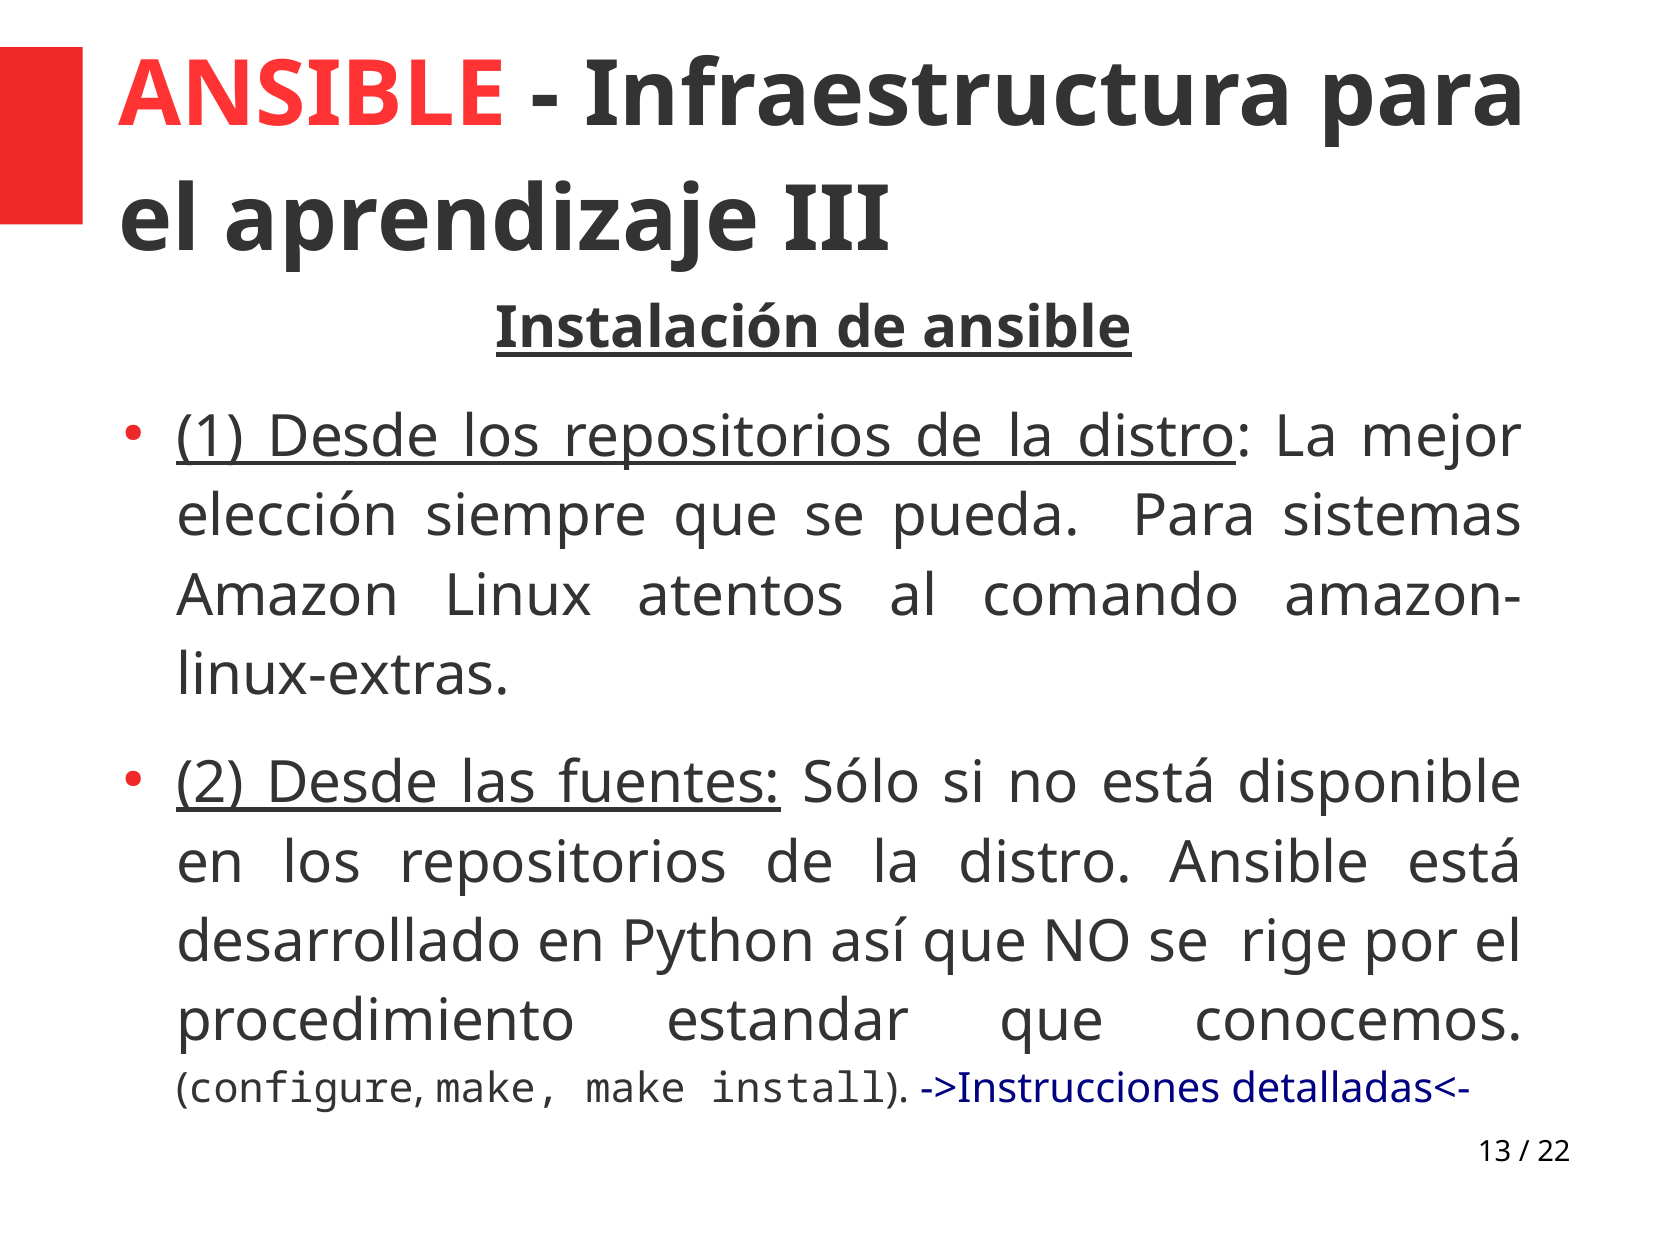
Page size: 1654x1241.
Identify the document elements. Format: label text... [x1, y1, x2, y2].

list Instalación de ansible (1) Desde los repositorios de la distro: La mejor elección siempre que se pueda. Para sistemas Amazon Linux atentos al comando amazon-linux-extras. (2) Desde las fuentes: Sólo si no está disponible en los repositorios de la distro. Ansible está desarrollado en Python así que NO se rige por el procedimiento estandar que conocemos. (configure, make, make install). ->Instrucciones detalladas<- [105, 285, 1523, 1197]
title ANSIBLE - Infraestructura para el aprendizaje III [118, 45, 1571, 260]
